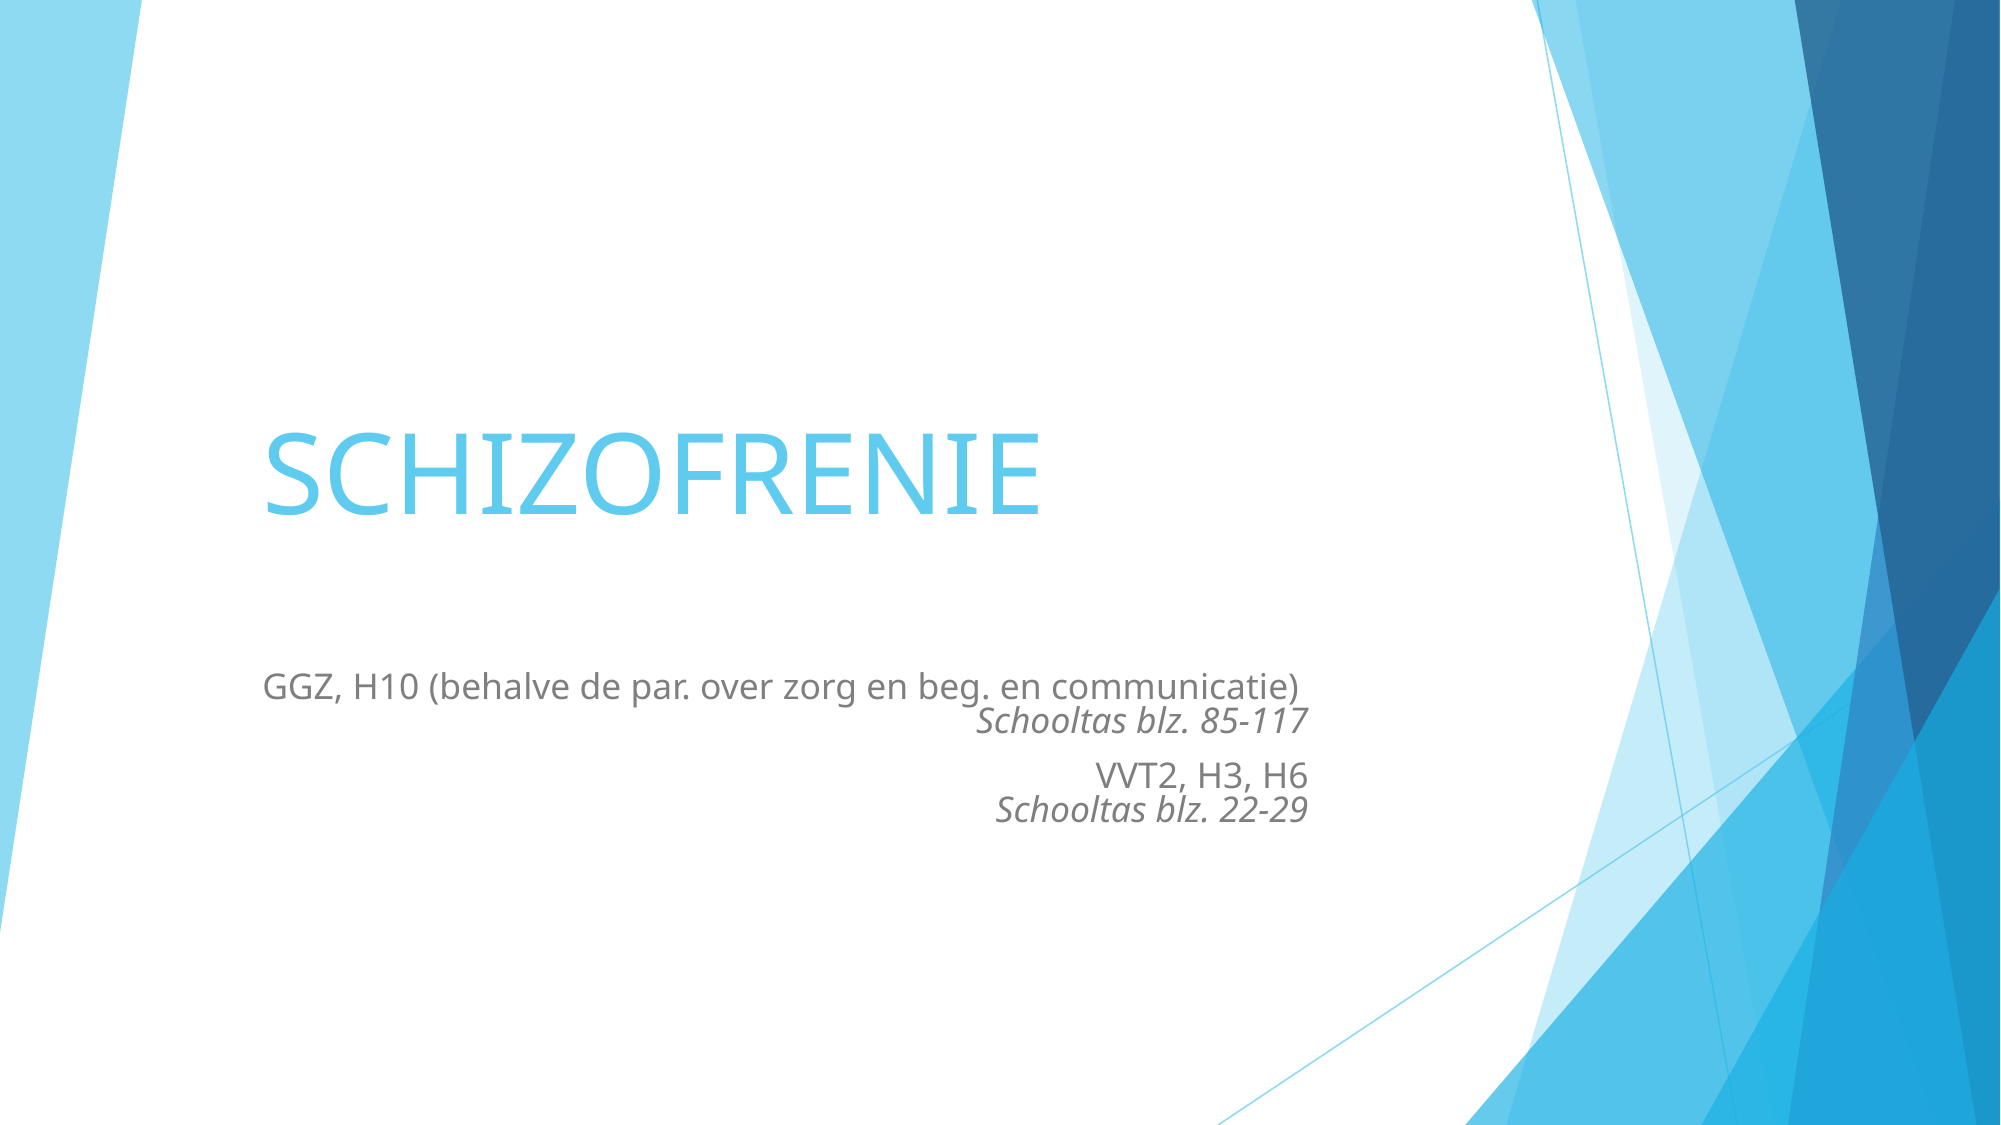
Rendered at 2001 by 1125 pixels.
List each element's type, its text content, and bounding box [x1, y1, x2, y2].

title SCHIZOFRENIE [247, 394, 1522, 664]
subtitle GGZ, H10 (behalve de par. over zorg en beg. en communicatie) Schooltas blz. 85-117 VVT2, H3, H6 Schooltas blz. 22-29 [247, 664, 1522, 845]
